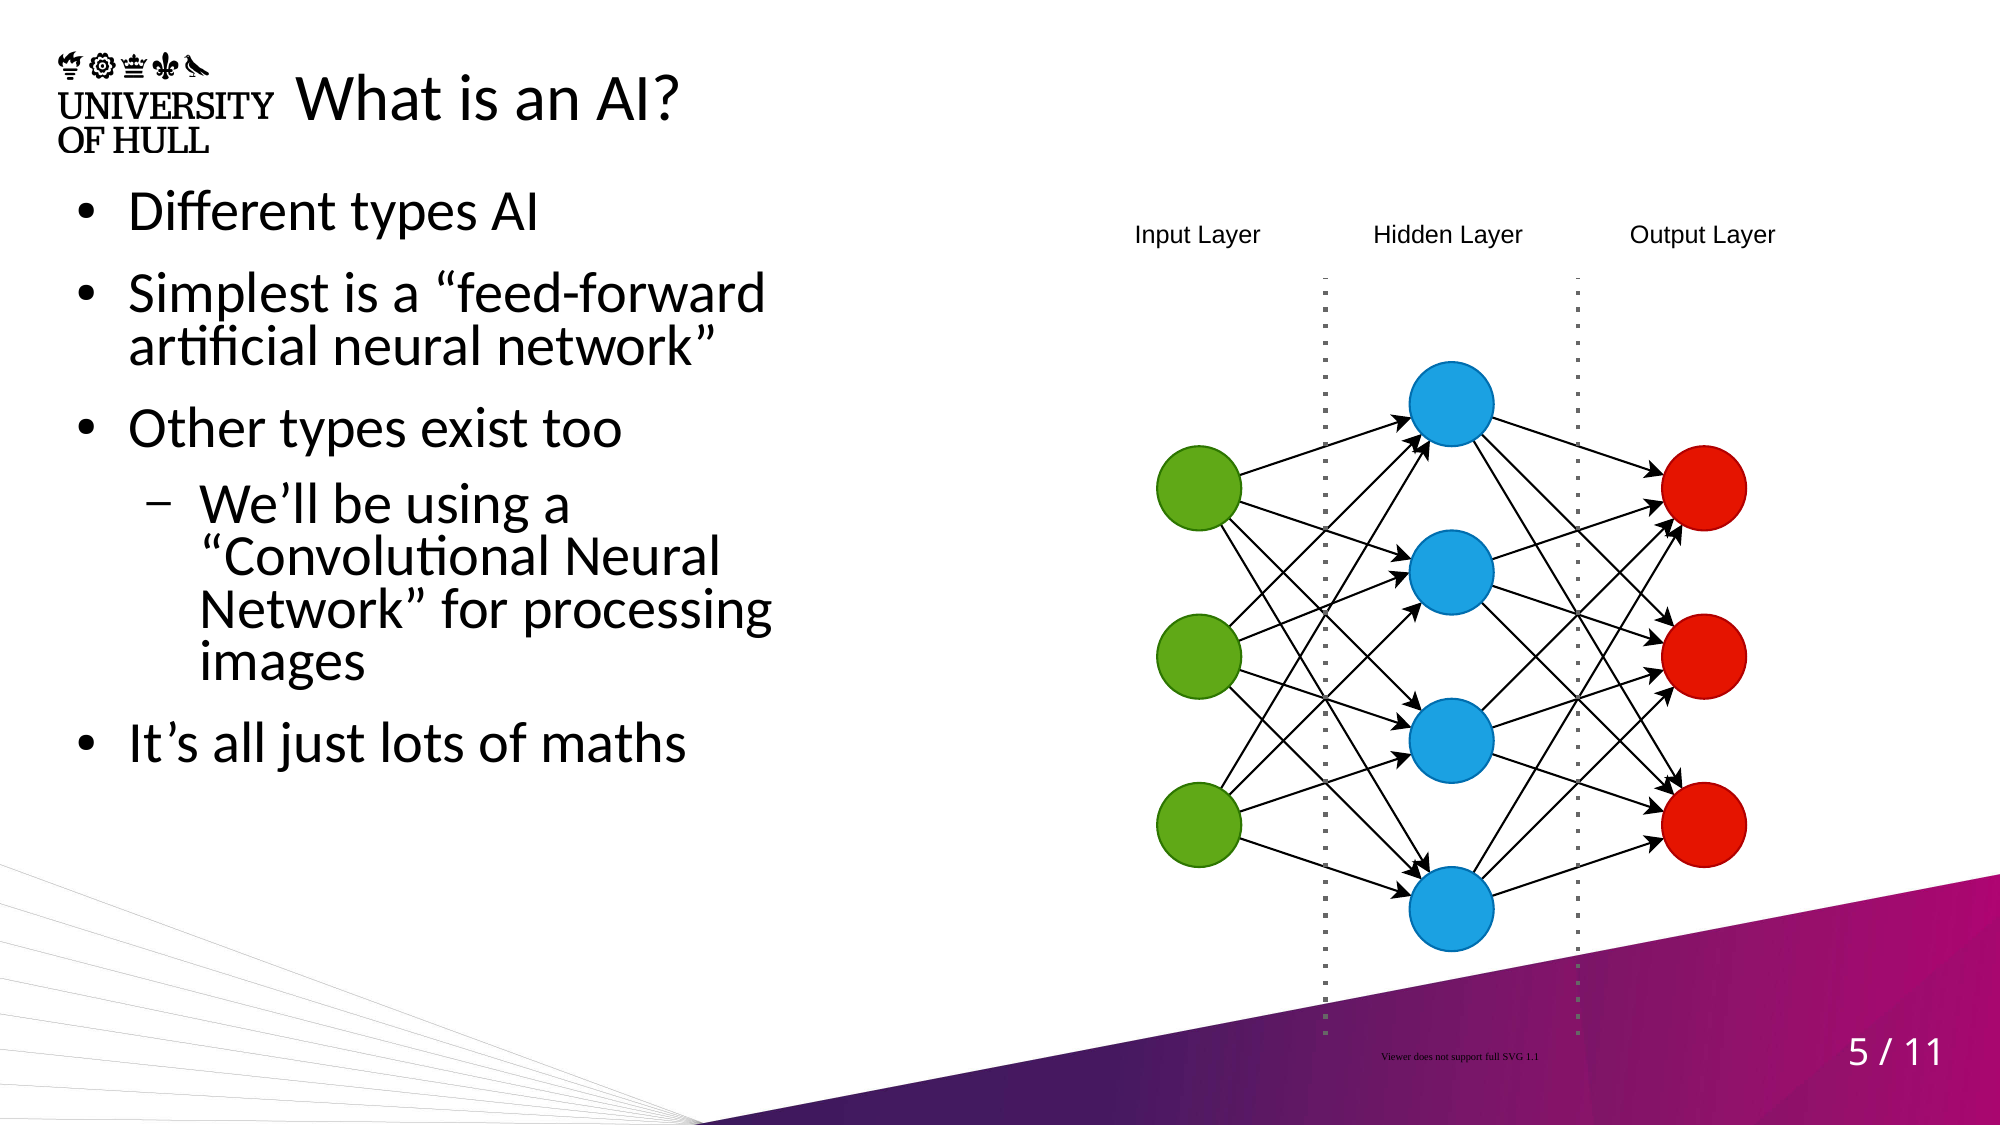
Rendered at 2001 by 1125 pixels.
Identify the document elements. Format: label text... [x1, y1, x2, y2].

title What is an AI? [295, 42, 1932, 166]
list Different types AI Simplest is a “feed-forward artificial neural network” Other types exist too We’ll be using a “Convolutional Neural Network” for processing images It’s all just lots of maths [58, 188, 934, 957]
picture [0, 0, 2000, 1125]
text_box <number> / 11 [1570, 1015, 1961, 1087]
